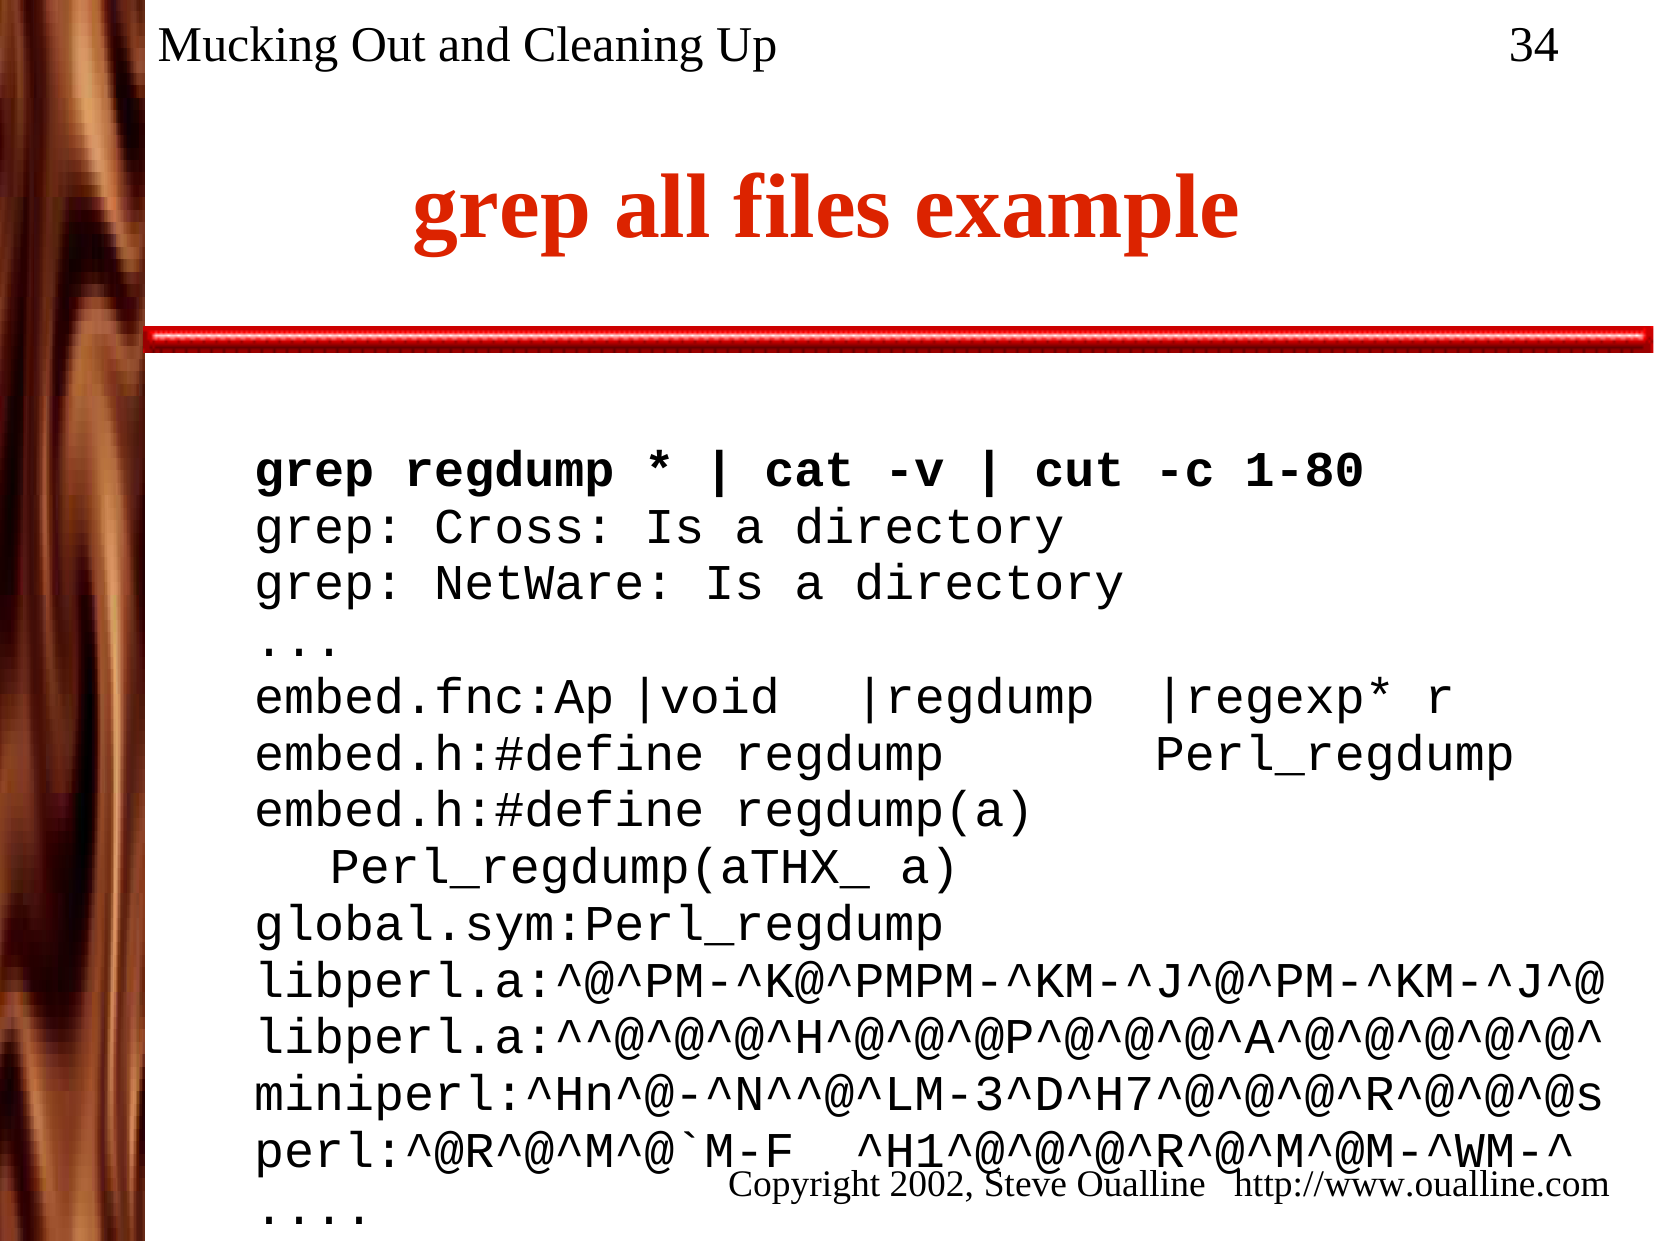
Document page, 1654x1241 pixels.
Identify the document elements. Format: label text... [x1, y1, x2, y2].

subtitle [121, 344, 1534, 1127]
text_box grep regdump * | cat -v | cut -c 1-80 grep: Cross: Is a directory grep: NetWare: Is a directory ... embed.fnc:Ap |void |regdump |regexp* r embed.h:#define regdump Perl_regdump embed.h:#define regdump(a) Perl_regdump(aTHX_ a) global.sym:Perl_regdump libperl.a:^@^PM-^K@^PMPM-^KM-^J^@^PM-^KM-^J^@ libperl.a:^^@^@^@^H^@^@^@P^@^@^@^A^@^@^@^@^@^ miniperl:^Hn^@-^N^^@^LM-3^D^H7^@^@^@^R^@^@^@s perl:^@R^@^M^@`M-F ^H1^@^@^@^R^@^M^@M-^WM-^ .... [254, 444, 1617, 1240]
picture [0, 0, 1654, 1241]
title grep all files example [121, 102, 1534, 310]
